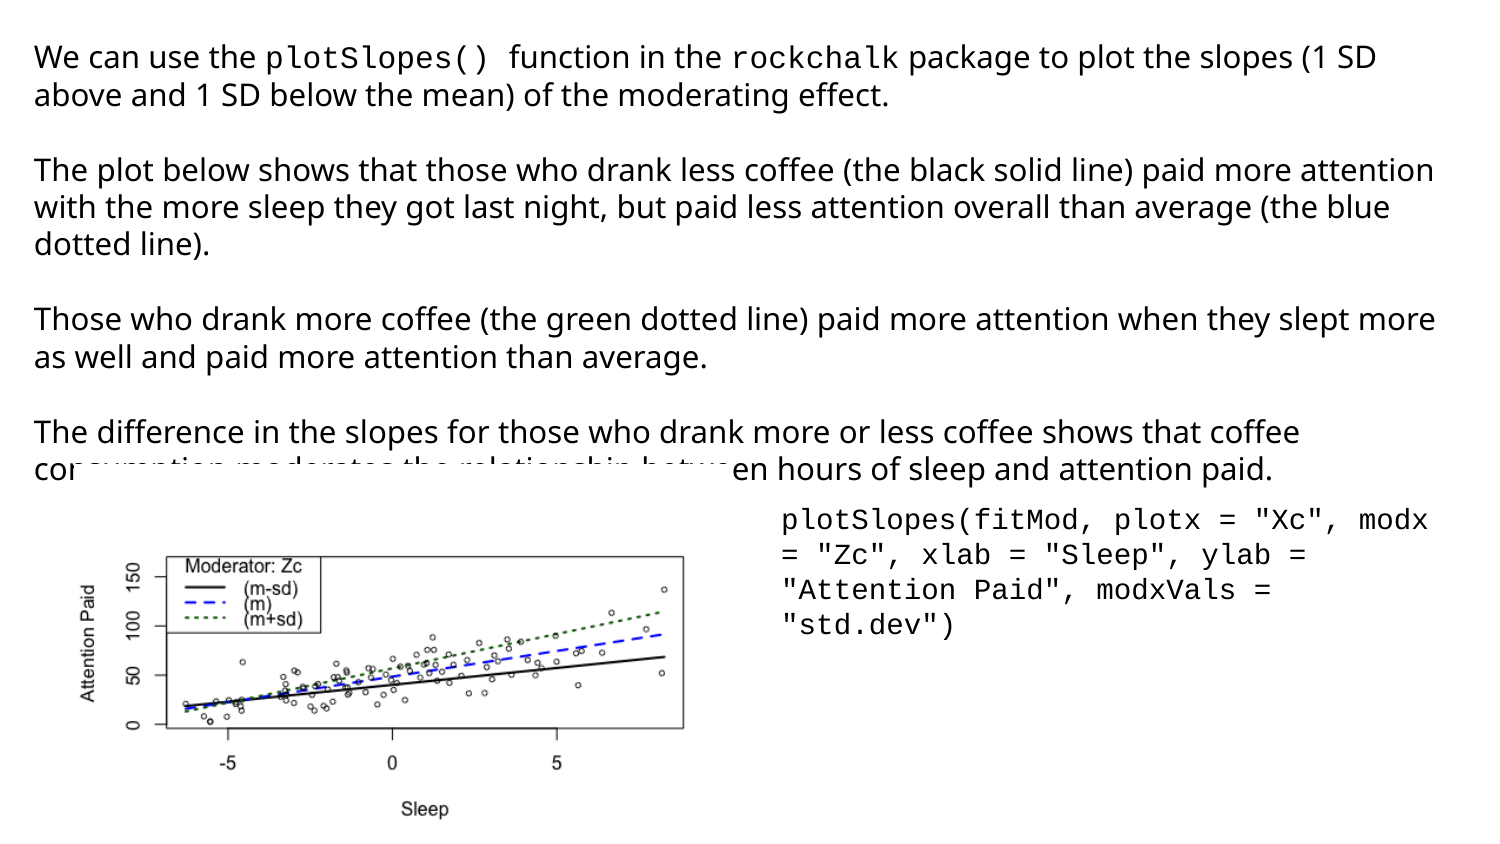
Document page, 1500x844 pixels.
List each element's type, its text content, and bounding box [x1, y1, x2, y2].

text_box We can use the plotSlopes() function in the rockchalk package to plot the slopes (1 SD above and 1 SD below the mean) of the moderating effect. The plot below shows that those who drank less coffee (the black solid line) paid more attention with the more sleep they got last night, but paid less attention overall than average (the blue dotted line). Those who drank more coffee (the green dotted line) paid more attention when they slept more as well and paid more attention than average. The difference in the slopes for those who drank more or less coffee shows that coffee consumption moderates the relationship between hours of sleep and attention paid. [18, 22, 1476, 465]
text_box plotSlopes(fitMod, plotx = "Xc", modx = "Zc", xlab = "Sleep", ylab = "Attention Paid", modxVals = "std.dev") [766, 485, 1466, 825]
picture [74, 464, 731, 844]
